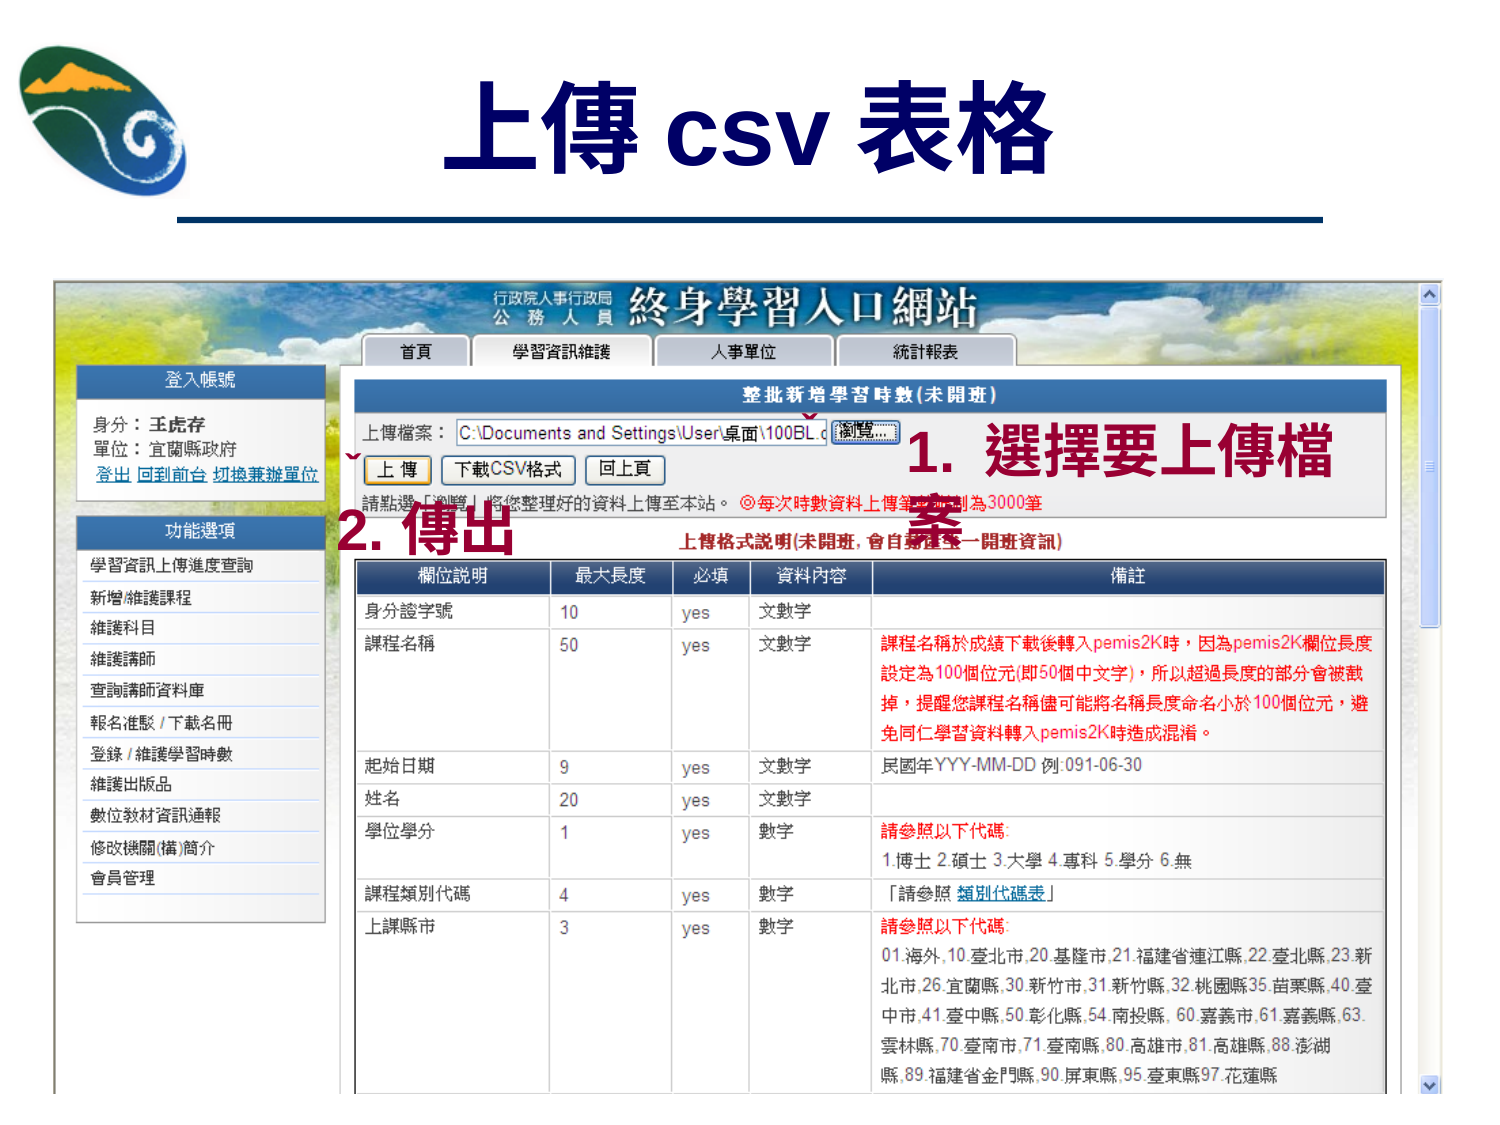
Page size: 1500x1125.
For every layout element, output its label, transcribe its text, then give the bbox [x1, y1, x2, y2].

text_box 2. 傳出 [336, 492, 526, 563]
text_box 上傳csv表格 [110, 55, 1385, 196]
picture [17, 42, 190, 199]
text_box ˇ [328, 437, 400, 498]
text_box ˇ [785, 397, 857, 458]
picture [53, 278, 1444, 1094]
text_box 1. 選擇要上傳檔案 [891, 406, 1400, 492]
